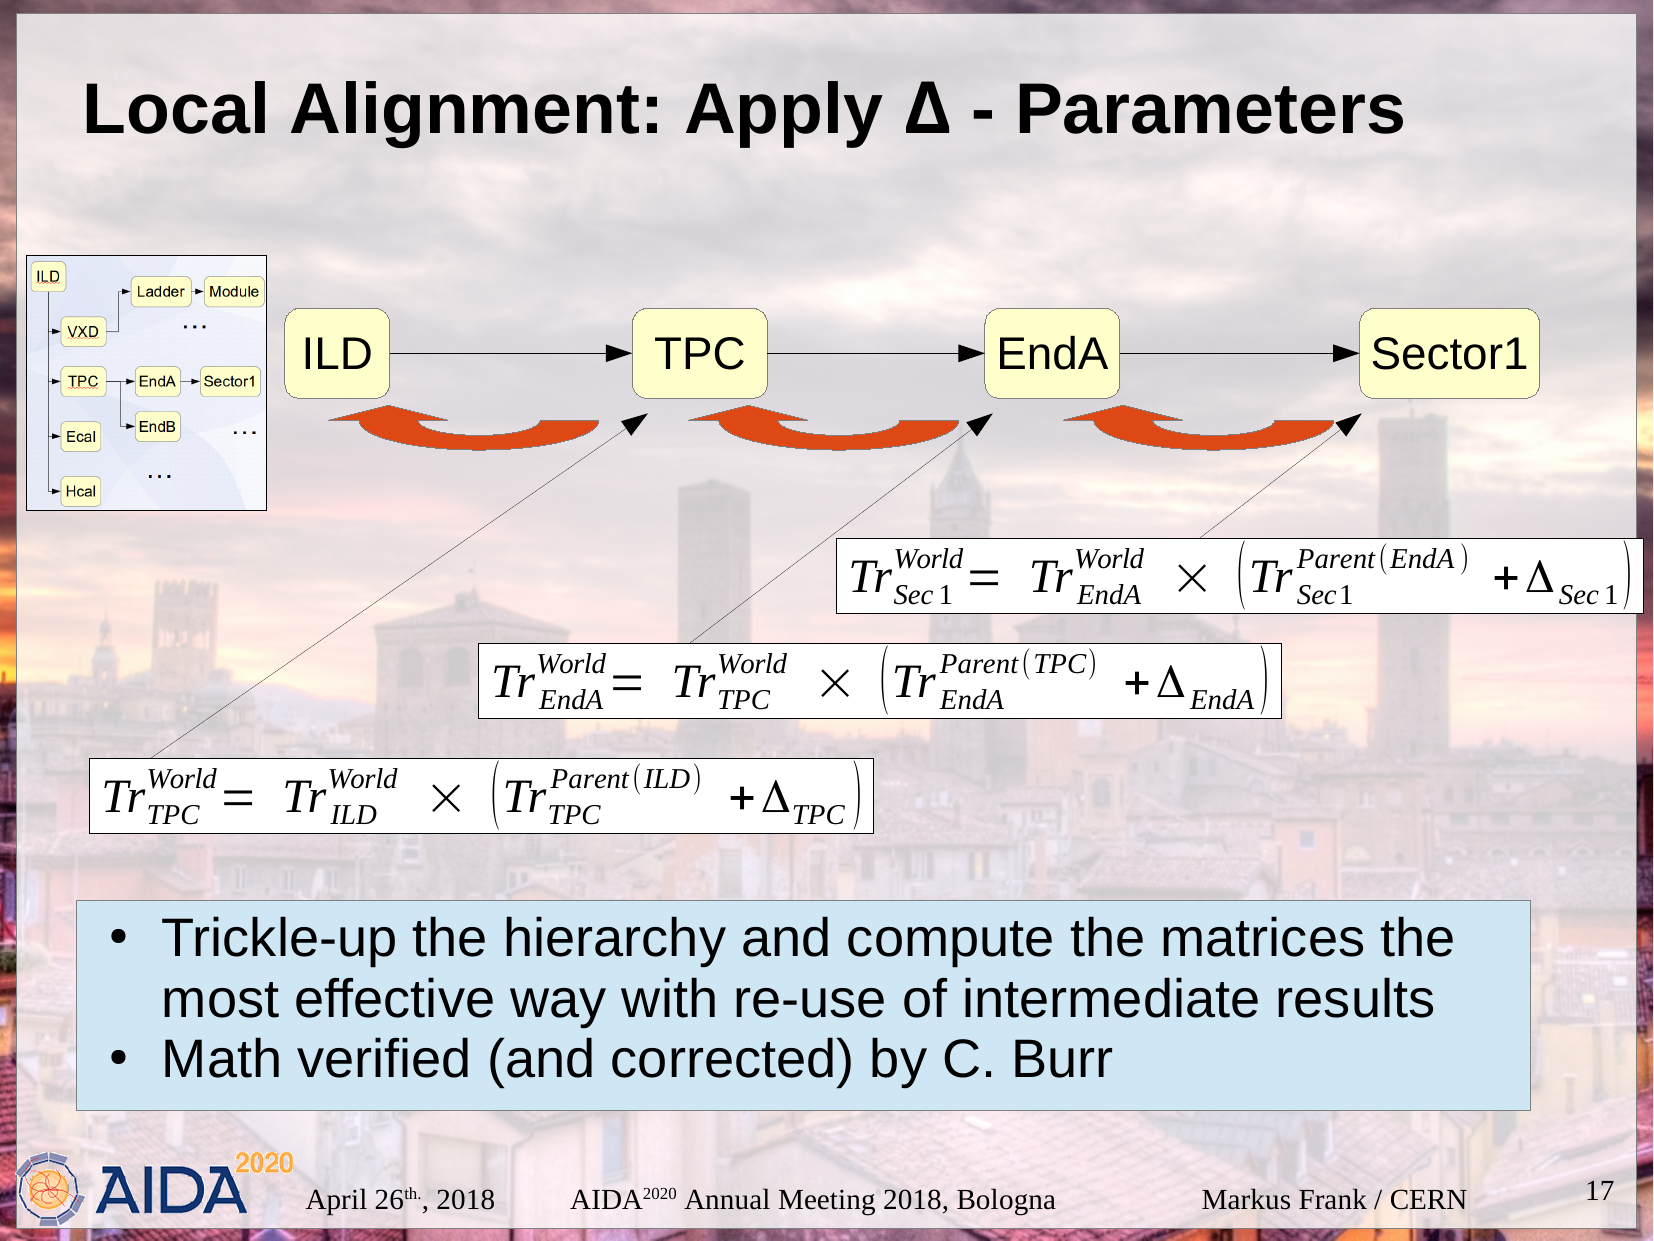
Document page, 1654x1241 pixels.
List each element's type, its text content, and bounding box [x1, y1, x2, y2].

chart [836, 538, 1644, 614]
text_box Sector1 [1359, 308, 1540, 399]
picture [0, 0, 1654, 1241]
text_box [328, 405, 599, 451]
text_box EndA [984, 308, 1120, 399]
text_box Trickle-up the hierarchy and compute the matrices the most effective way with re-use of intermediate results Math verified (and corrected) by C. Burr [76, 900, 1531, 1111]
text_box TPC [632, 308, 768, 399]
chart [478, 643, 1282, 719]
chart [89, 758, 874, 834]
title Local Alignment: Apply Δ - Parameters [82, 19, 1535, 191]
text_box [688, 405, 959, 451]
text_box ILD [284, 308, 390, 399]
text_box [1063, 405, 1334, 451]
